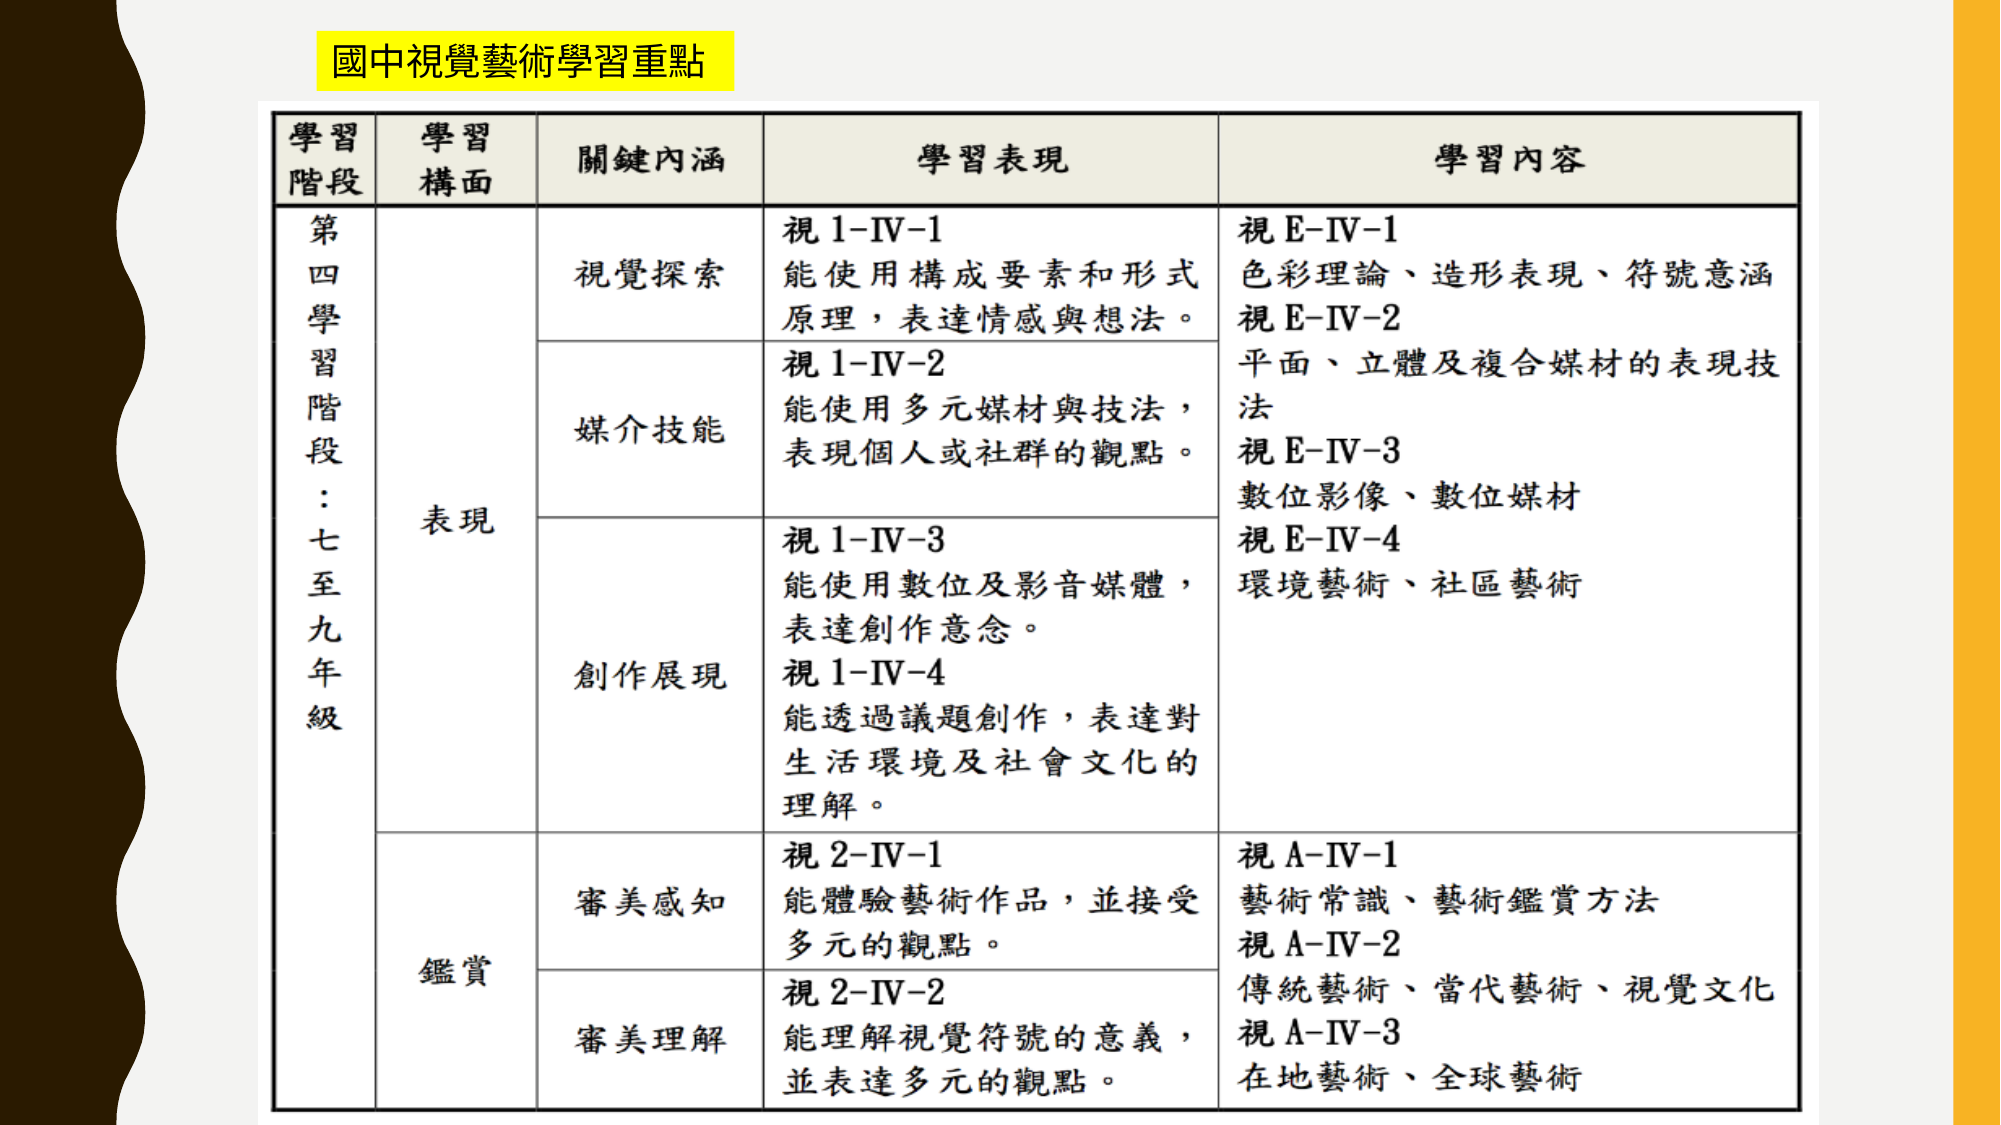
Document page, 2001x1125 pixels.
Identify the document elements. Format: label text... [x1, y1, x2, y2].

picture [258, 101, 1819, 1125]
text_box 國中視覺藝術學習重點 [316, 30, 735, 91]
